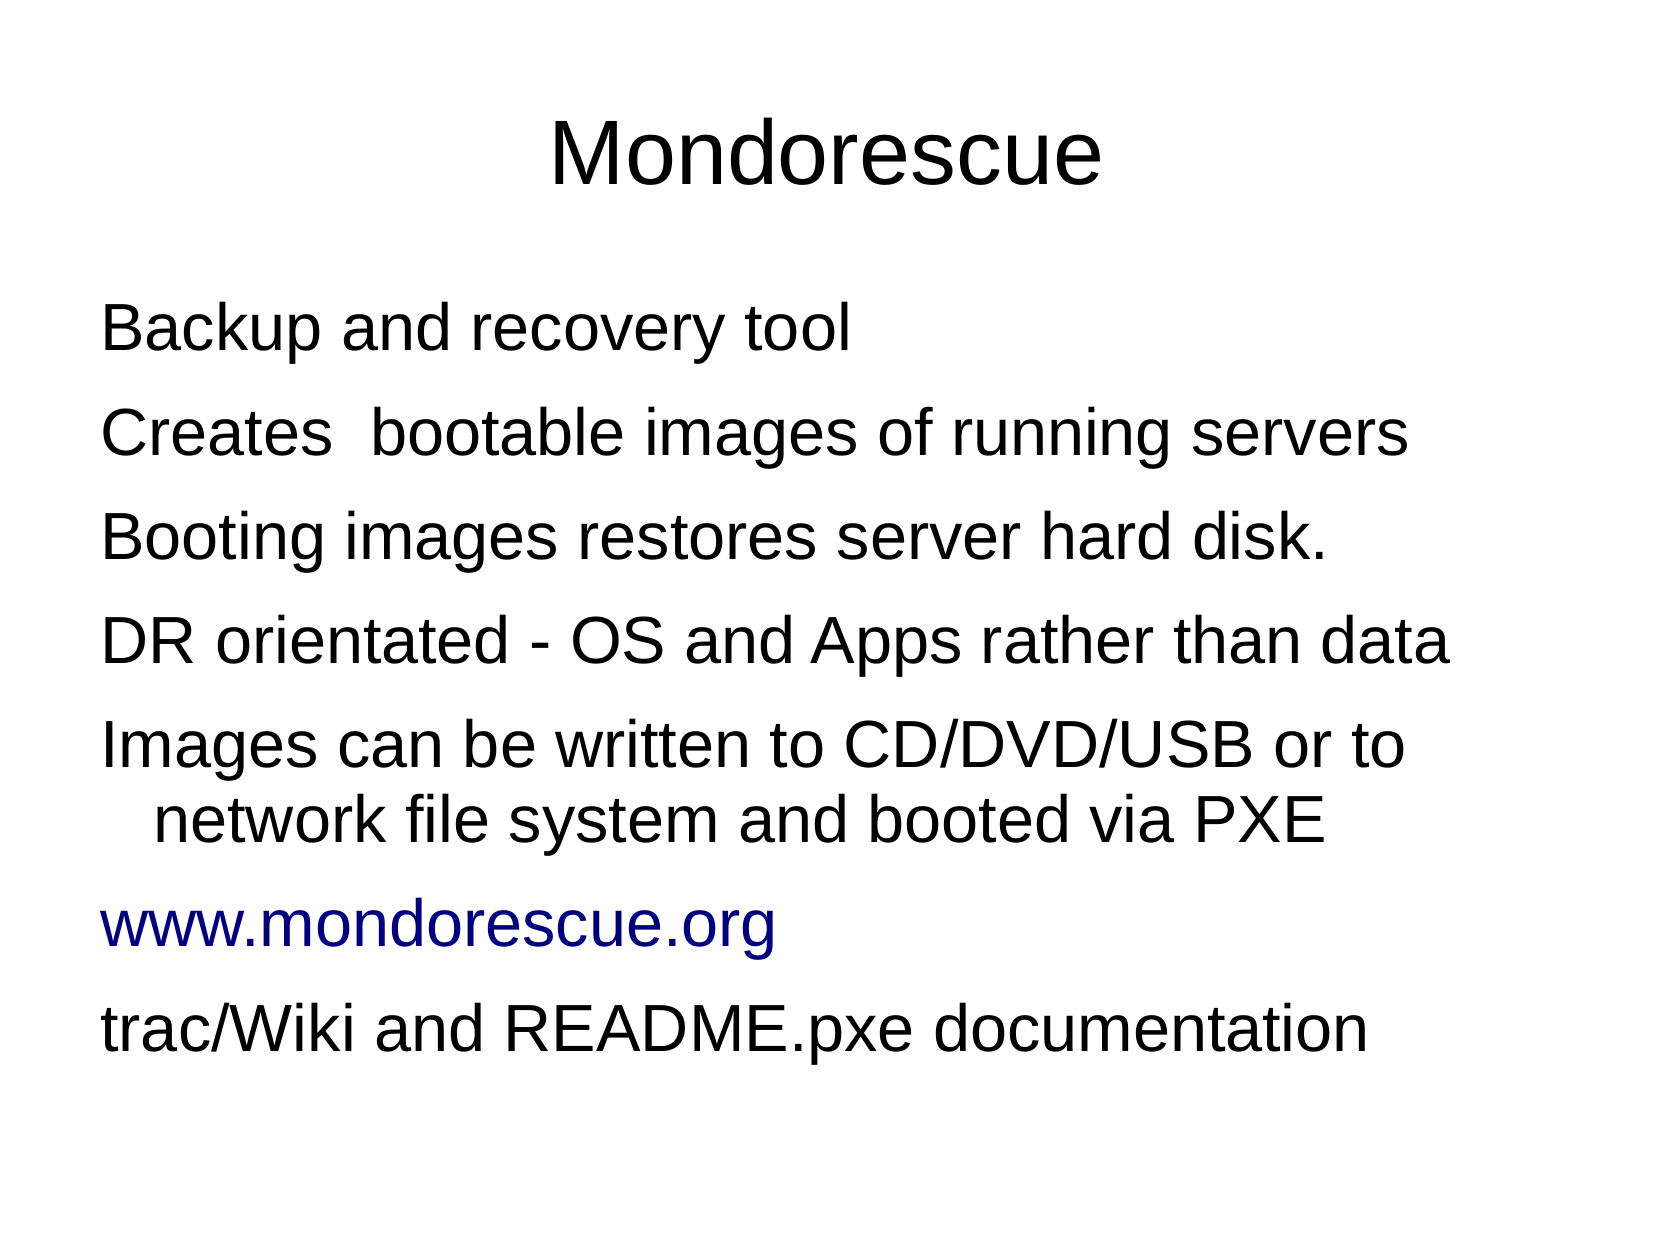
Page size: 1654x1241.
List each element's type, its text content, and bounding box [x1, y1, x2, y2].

title Mondorescue [82, 49, 1571, 257]
list Backup and recovery tool Creates bootable images of running servers Booting images restores server hard disk. DR orientated - OS and Apps rather than data Images can be written to CD/DVD/USB or to network file system and booted via PXE www.mondorescue.org trac/Wiki and README.pxe documentation [82, 290, 1571, 1132]
